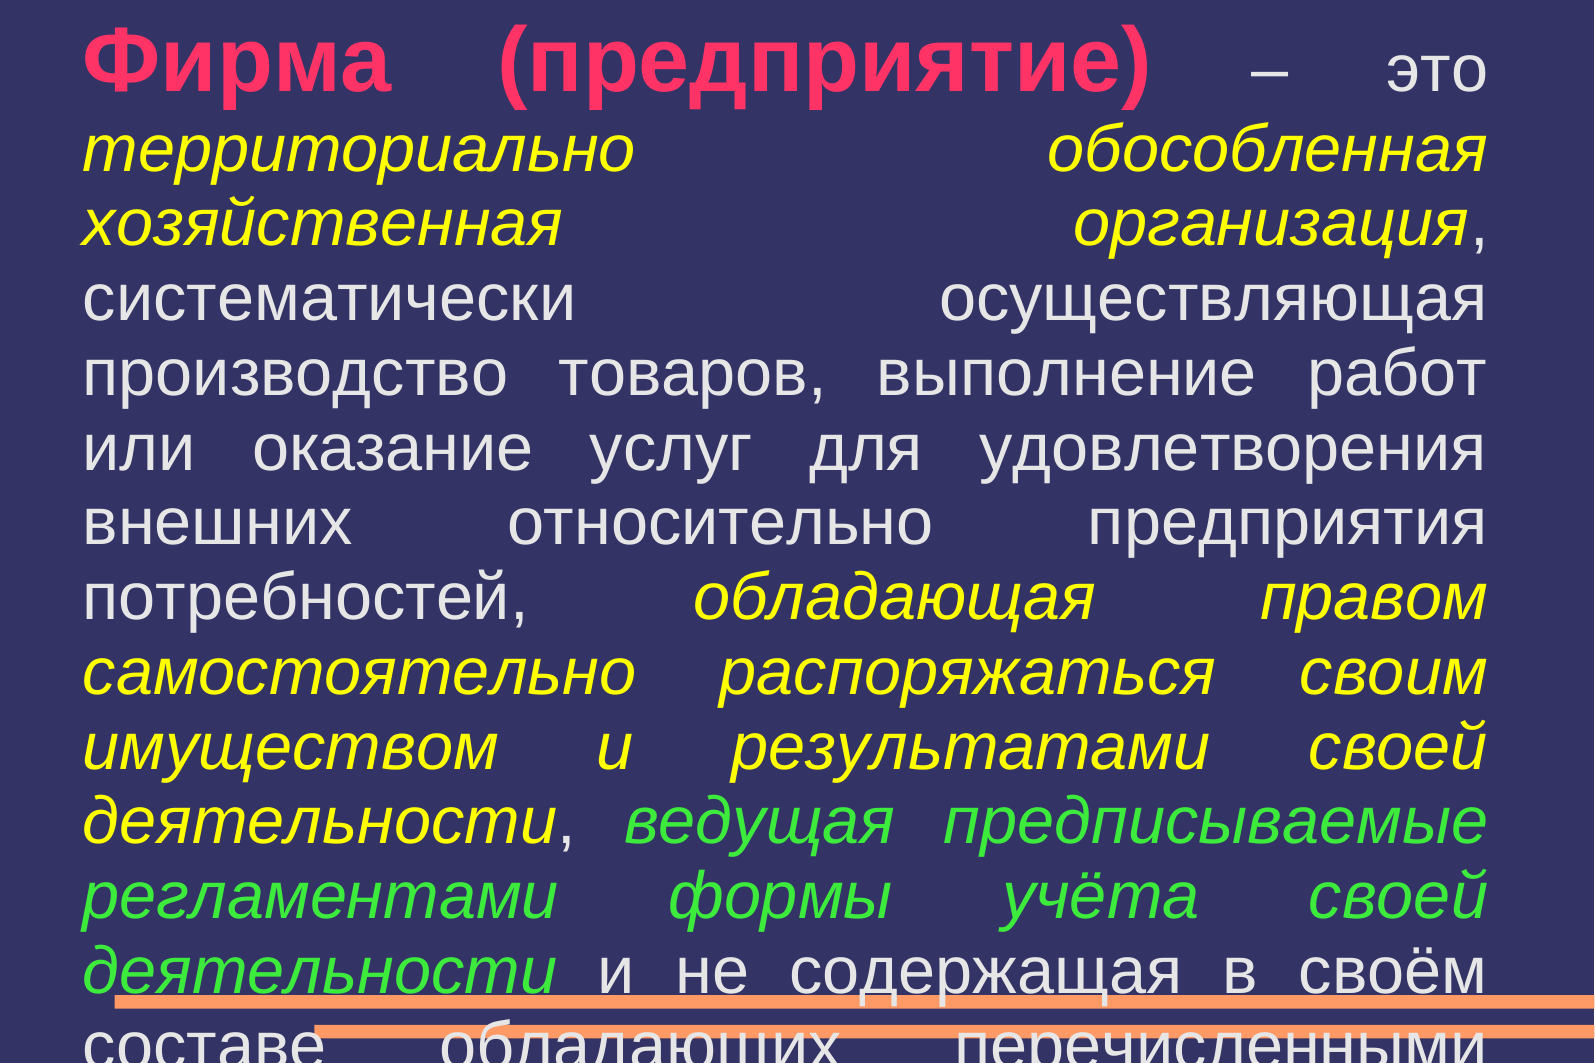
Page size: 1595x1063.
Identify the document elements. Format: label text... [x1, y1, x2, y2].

list Фирма (предприятие) – это территориально обособленная хозяйственная организация, систематически осуществляющая производство товаров, выполнение работ или оказание услуг для удовлетворения внешних относительно предприятия потребностей, обладающая правом самостоятельно распоряжаться своим имуществом и результатами своей деятельности, ведущая предписываемые регламентами формы учёта своей деятельности и не содержащая в своём составе обладающих перечисленными свойствами объектов. [0, 7, 1489, 1063]
